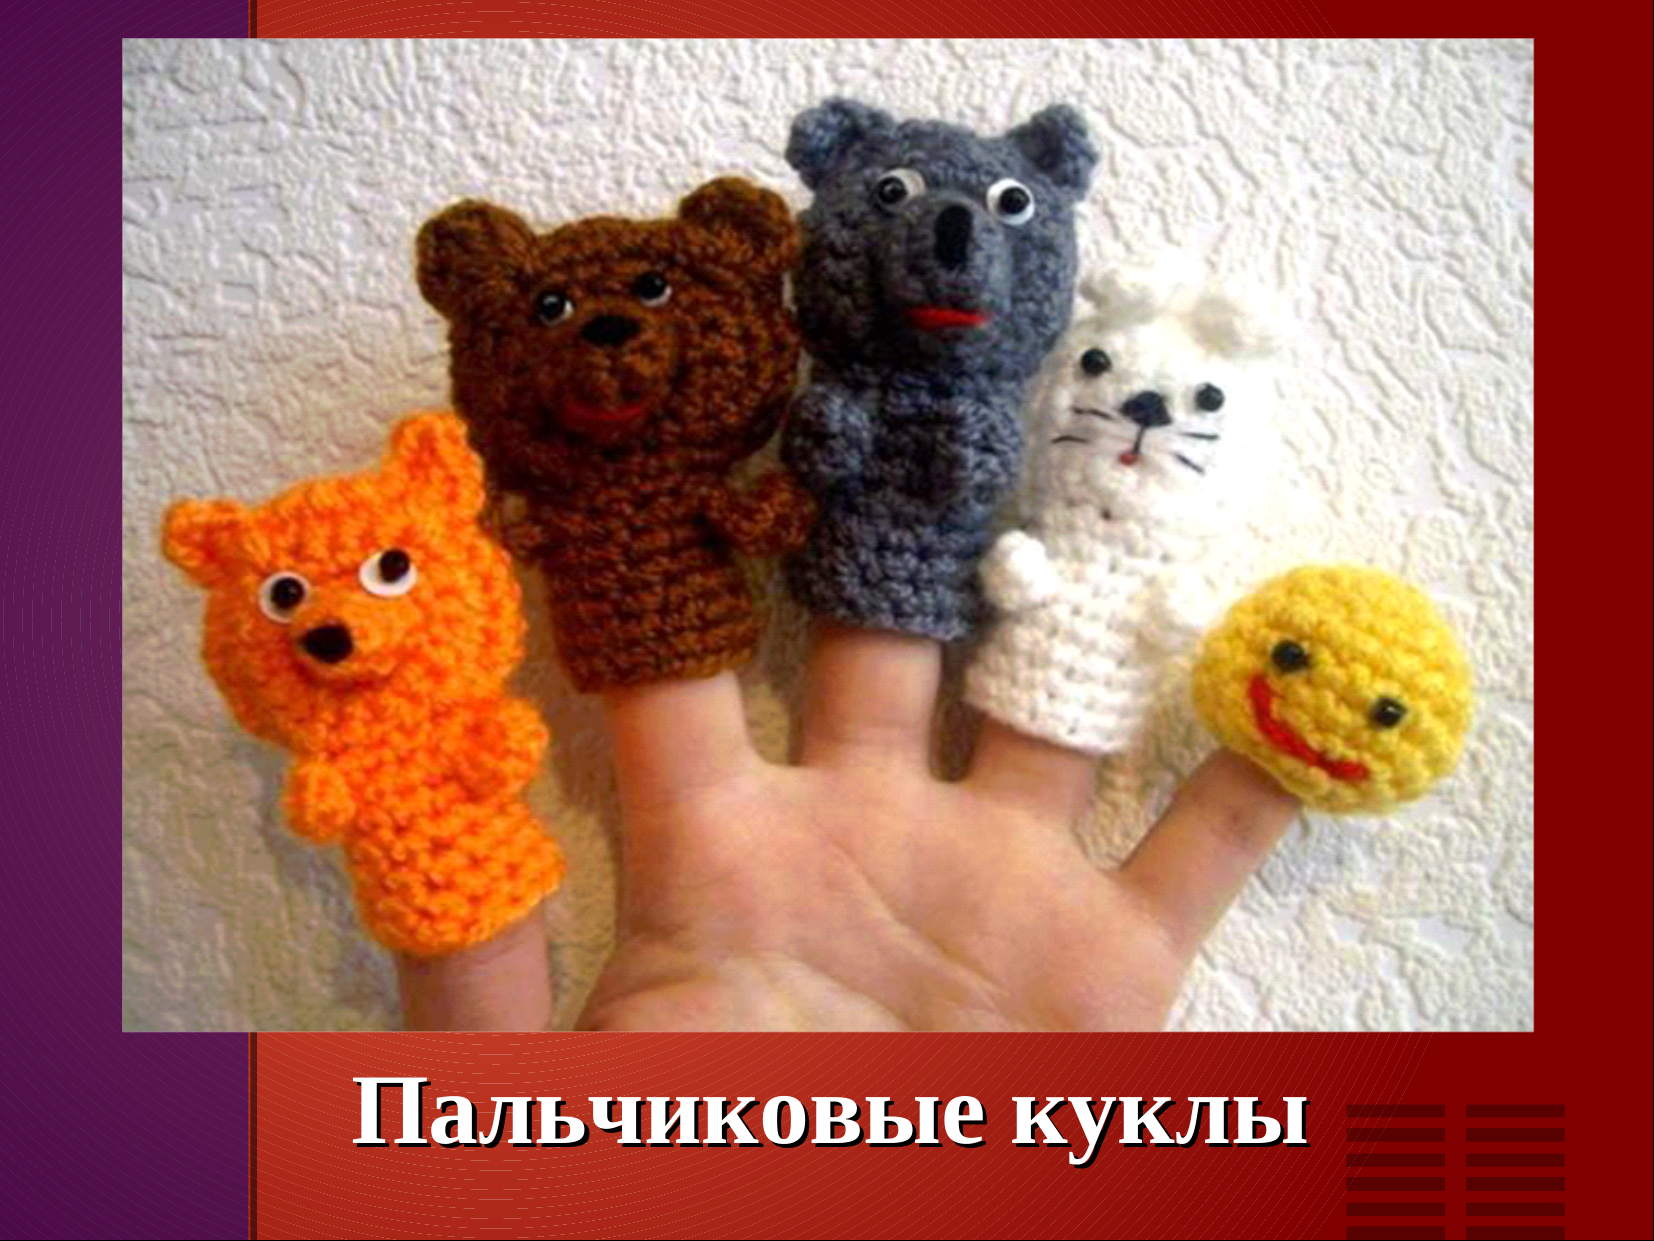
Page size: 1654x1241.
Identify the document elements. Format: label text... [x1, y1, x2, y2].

picture [121, 37, 1536, 1034]
list Пальчиковые куклы [280, 1054, 1344, 1169]
